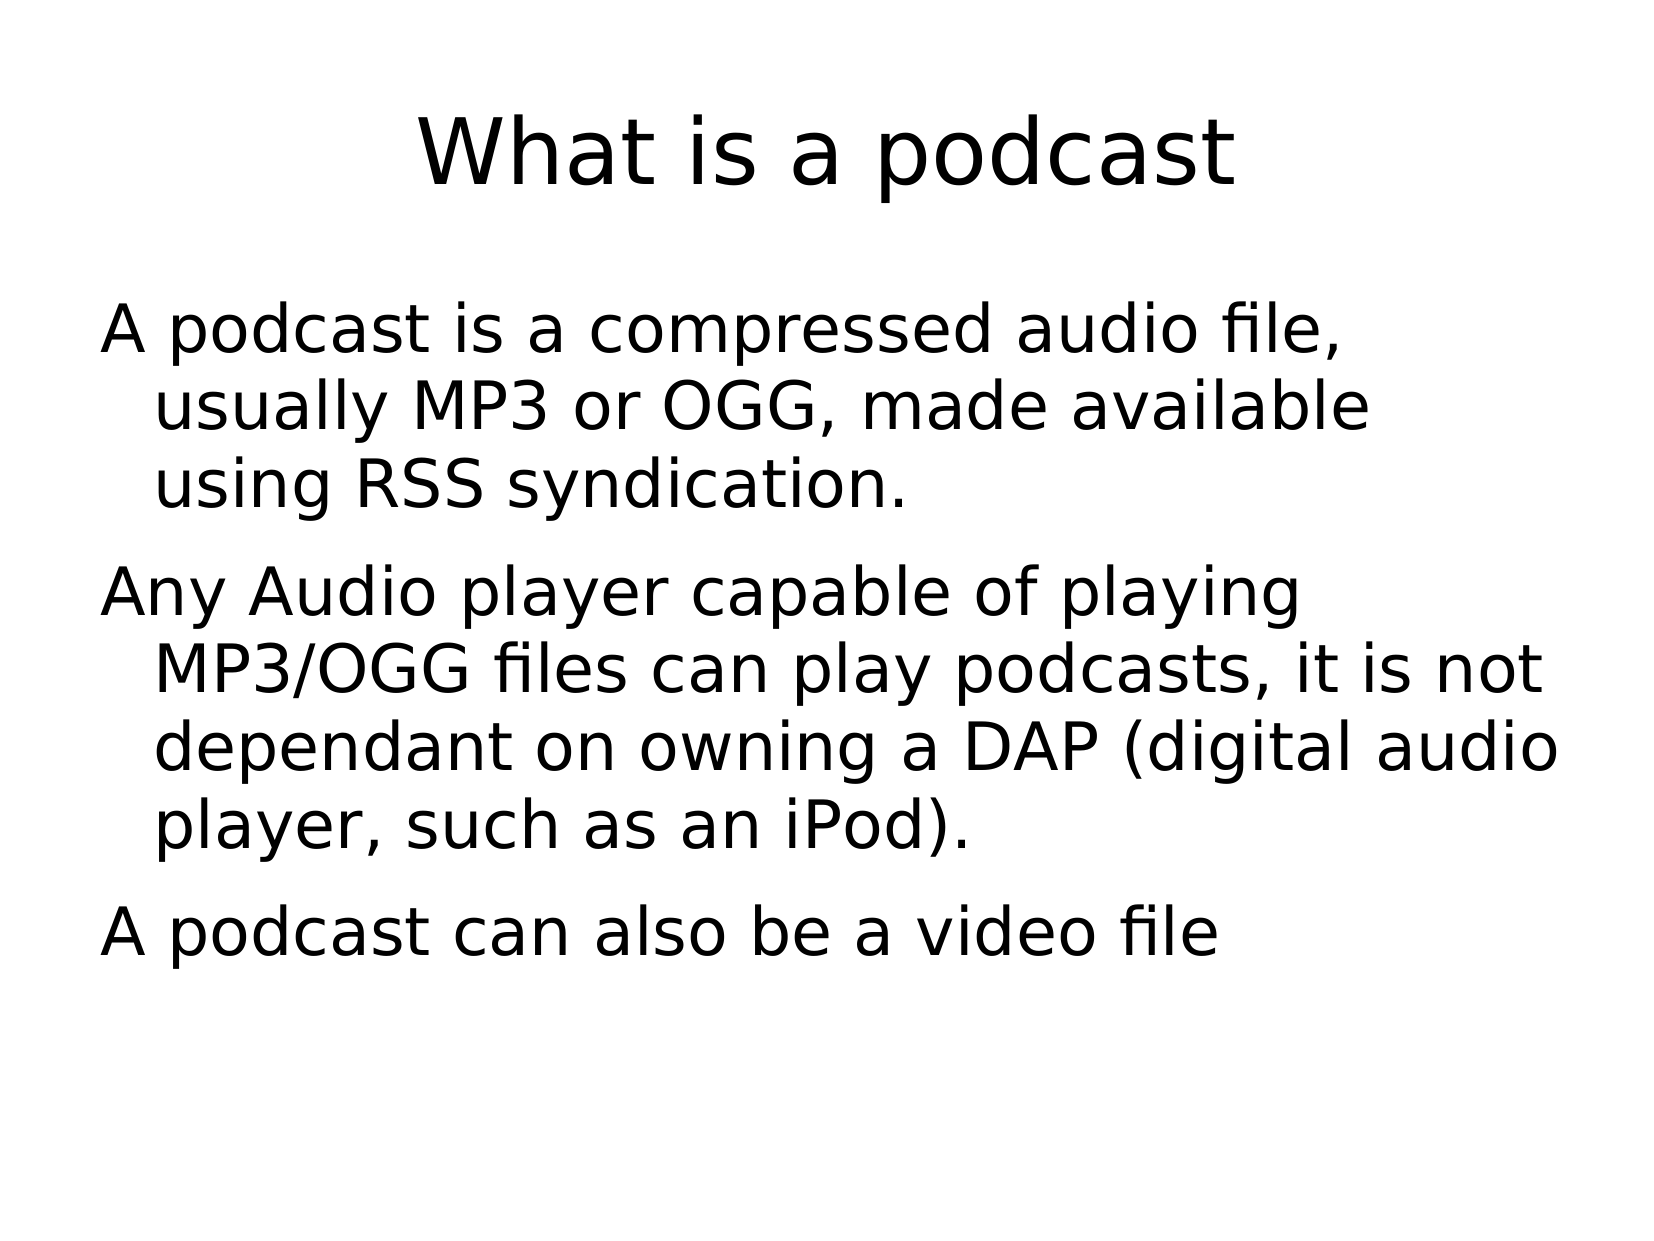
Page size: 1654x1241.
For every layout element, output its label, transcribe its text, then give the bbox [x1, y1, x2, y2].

title What is a podcast [82, 49, 1571, 257]
list A podcast is a compressed audio file, usually MP3 or OGG, made available using RSS syndication. Any Audio player capable of playing MP3/OGG files can play podcasts, it is not dependant on owning a DAP (digital audio player, such as an iPod). A podcast can also be a video file [82, 290, 1571, 1094]
